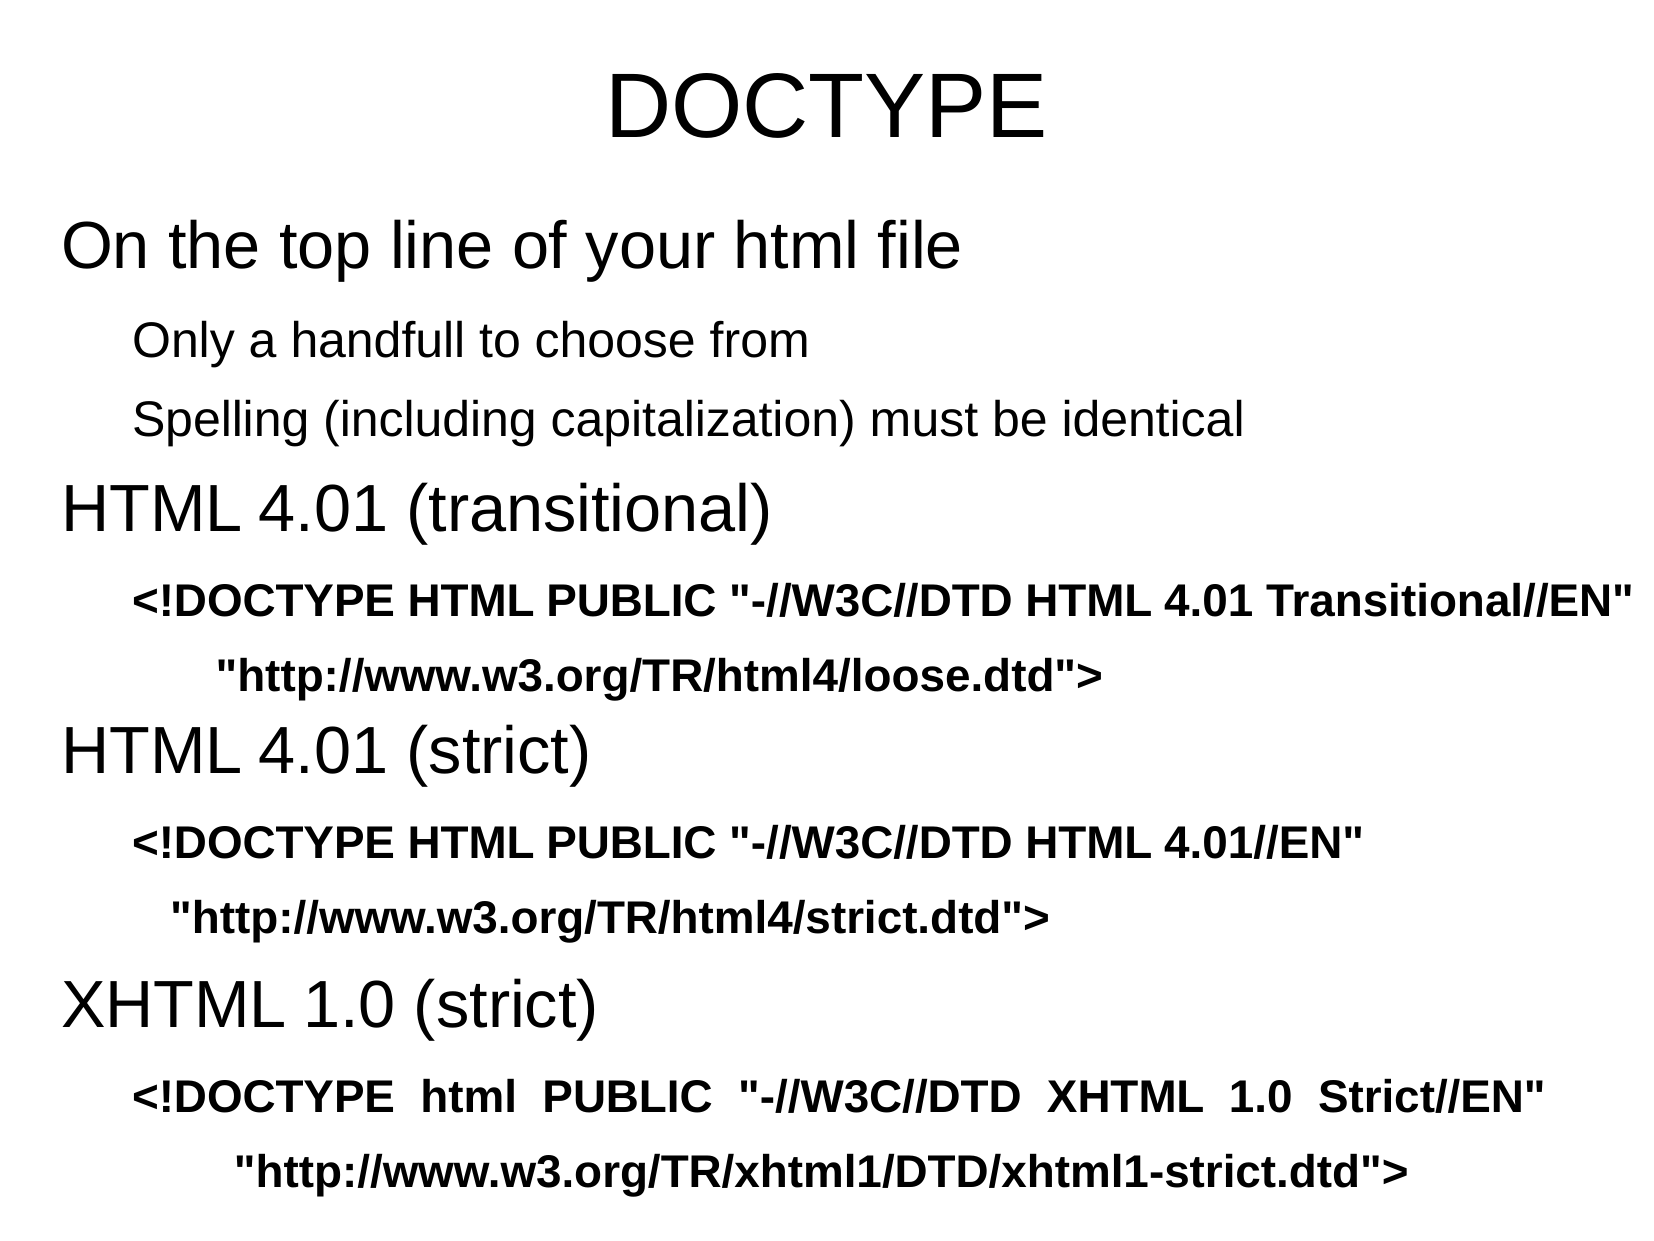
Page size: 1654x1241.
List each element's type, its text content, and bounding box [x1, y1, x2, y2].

title DOCTYPE [82, 2, 1571, 207]
list On the top line of your html file Only a handfull to choose from Spelling (including capitalization) must be identical HTML 4.01 (transitional) <!DOCTYPE HTML PUBLIC "-//W3C//DTD HTML 4.01 Transitional//EN" "http://www.w3.org/TR/html4/loose.dtd"> HTML 4.01 (strict) <!DOCTYPE HTML PUBLIC "-//W3C//DTD HTML 4.01//EN" "http://www.w3.org/TR/html4/strict.dtd"> XHTML 1.0 (strict) <!DOCTYPE html PUBLIC "-//W3C//DTD XHTML 1.0 Strict//EN" "http://www.w3.org/TR/xhtml1/DTD/xhtml1-strict.dtd"> [61, 207, 1654, 1204]
